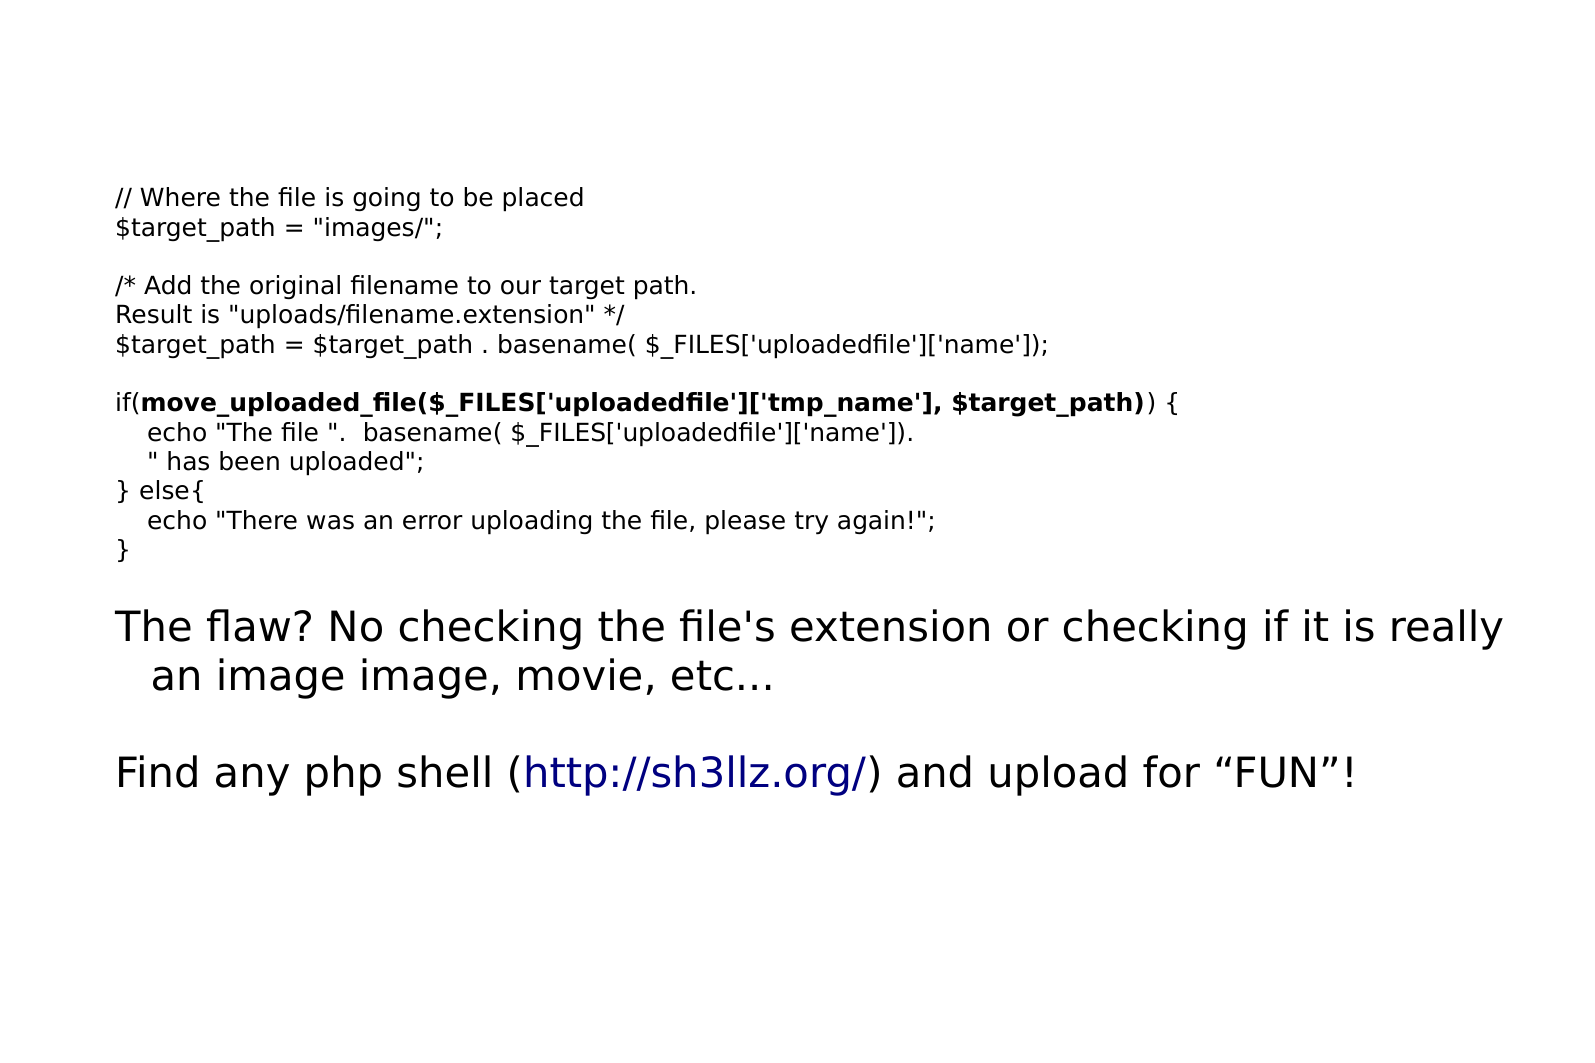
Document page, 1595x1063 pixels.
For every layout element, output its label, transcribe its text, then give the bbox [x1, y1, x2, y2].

subtitle // Where the file is going to be placed $target_path = "images/"; /* Add the original filename to our target path. Result is "uploads/filename.extension" */ $target_path = $target_path . basename( $_FILES['uploadedfile']['name']); if(move_uploaded_file($_FILES['uploadedfile']['tmp_name'], $target_path)) { echo "The file ". basename( $_FILES['uploadedfile']['name']). " has been uploaded"; } else{ echo "There was an error uploading the file, please try again!"; } The flaw? No checking the file's extension or checking if it is really an image image, movie, etc... Find any php shell (http://sh3llz.org/) and upload for “FUN”! [79, 37, 1515, 943]
